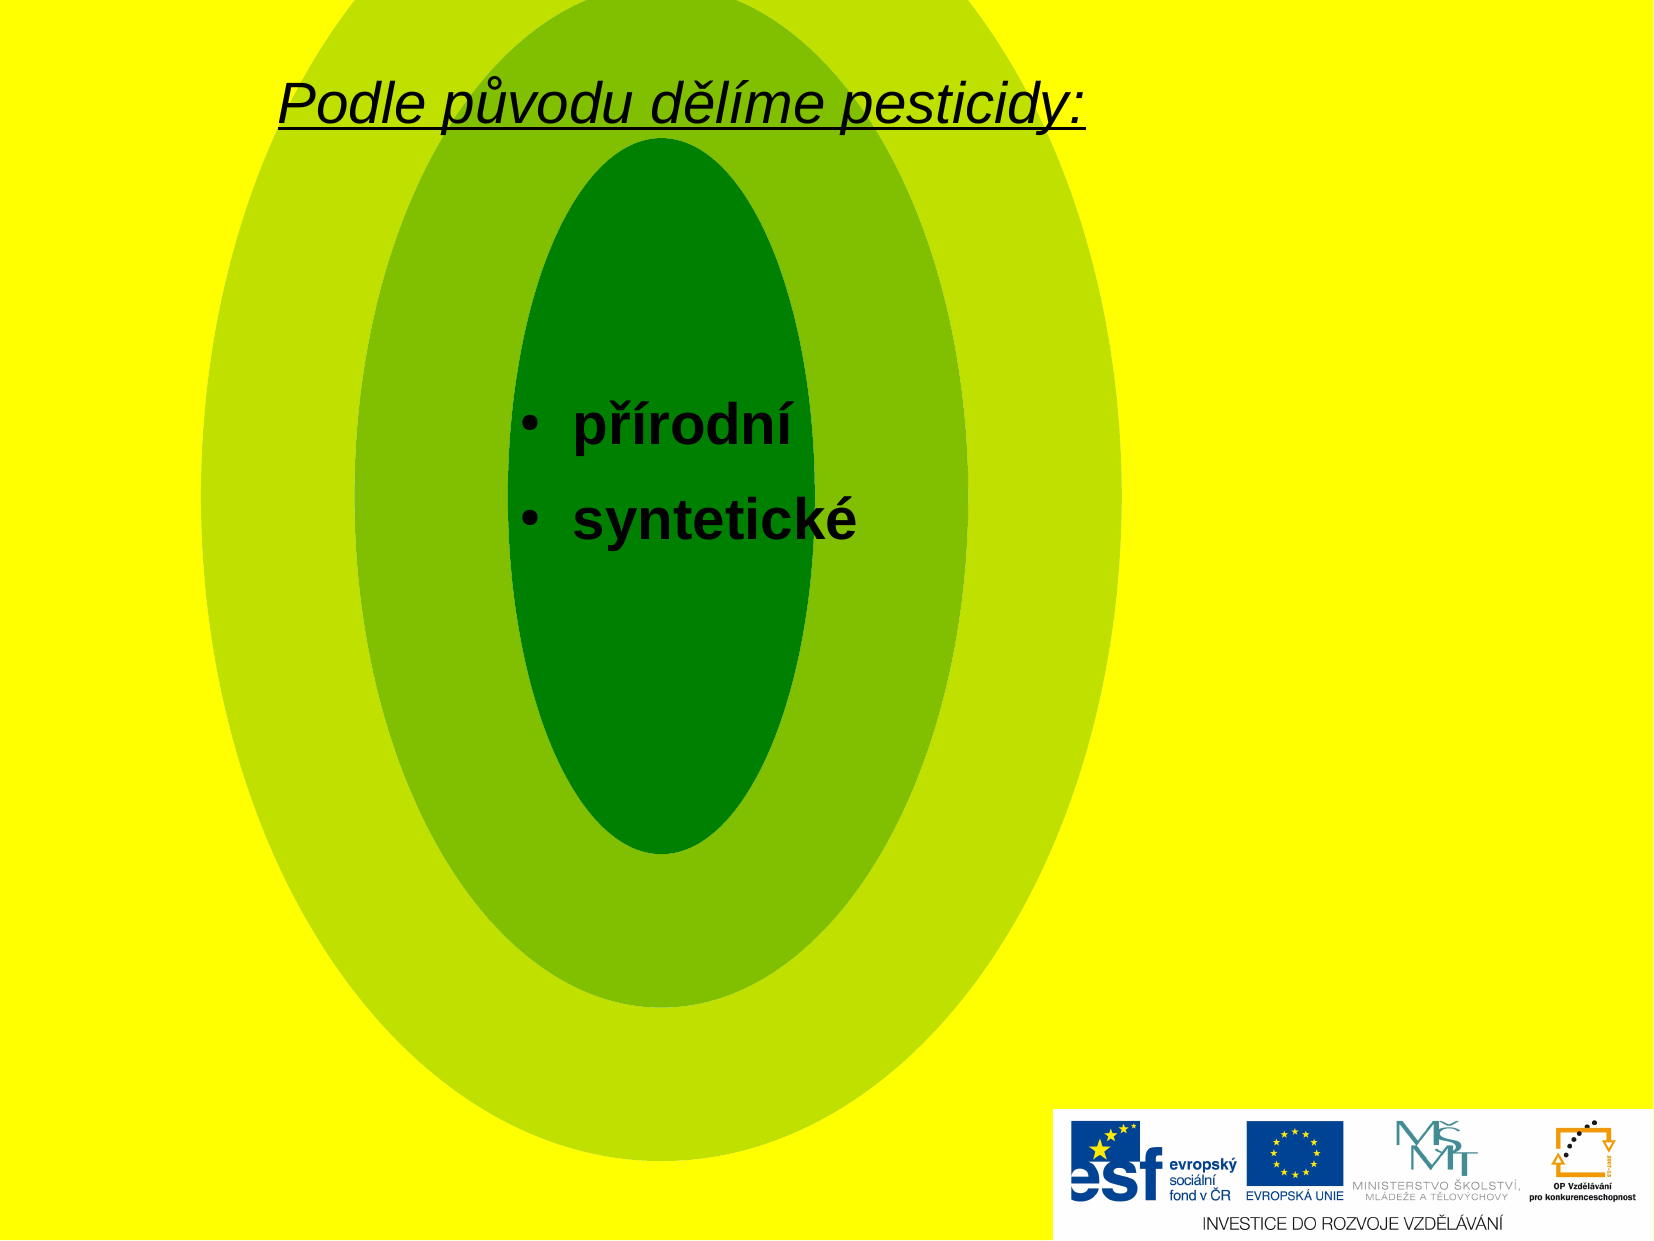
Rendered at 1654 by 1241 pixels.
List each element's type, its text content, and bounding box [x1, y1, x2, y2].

picture [1053, 1109, 1654, 1241]
title Podle původu dělíme pesticidy: [82, 0, 1571, 208]
list přírodní syntetické [501, 392, 1654, 1211]
